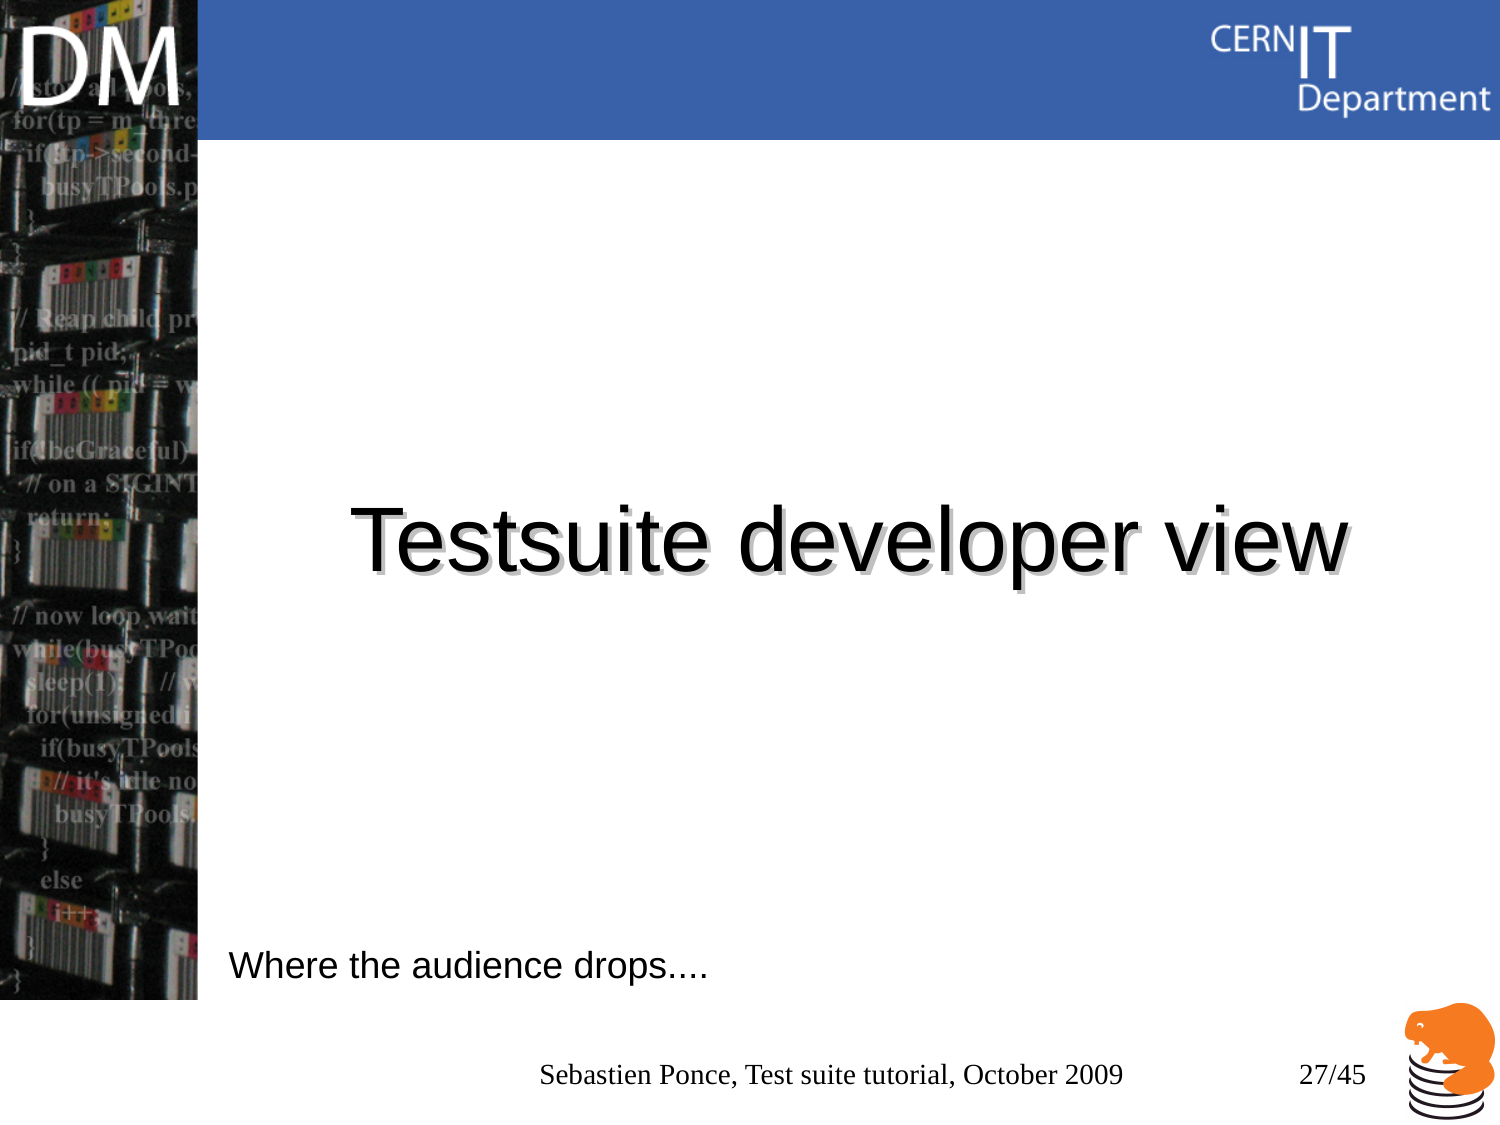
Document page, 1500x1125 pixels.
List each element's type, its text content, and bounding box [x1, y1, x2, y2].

text_box Where the audience drops.... [213, 937, 725, 995]
picture [1404, 1003, 1495, 1120]
picture [198, 0, 1500, 140]
text_box Testsuite developer view [334, 480, 1361, 610]
